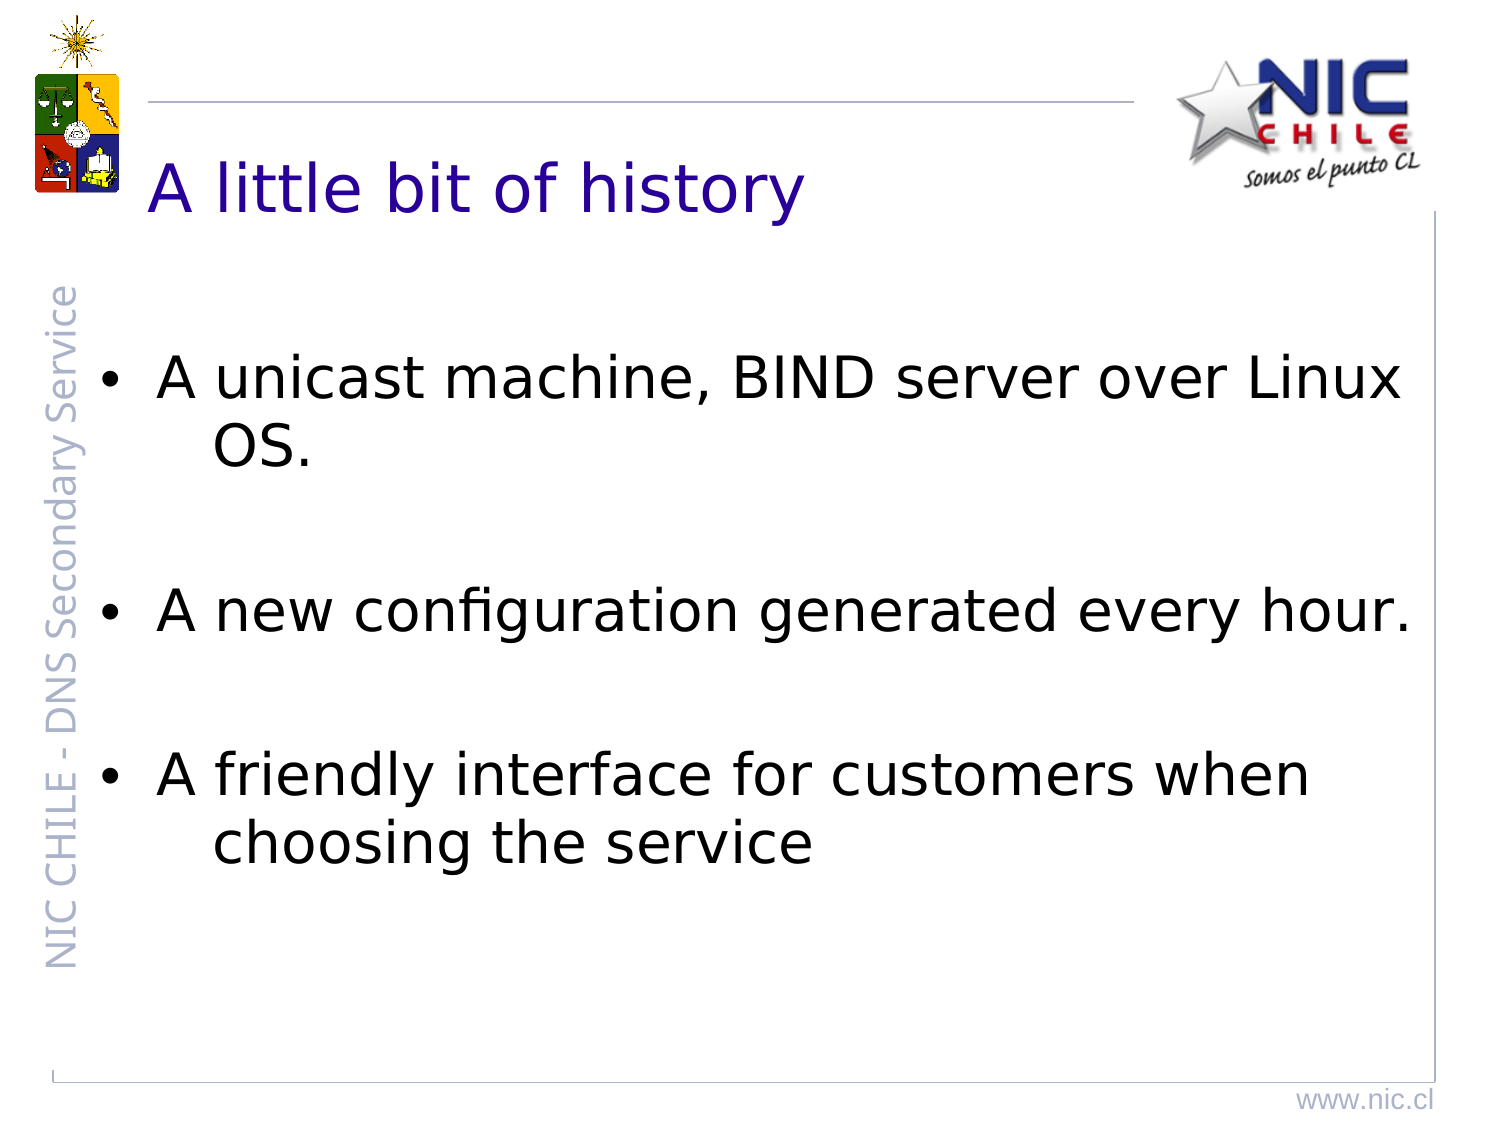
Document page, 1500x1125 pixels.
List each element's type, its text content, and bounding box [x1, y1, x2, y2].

picture [30, 9, 124, 199]
list A unicast machine, BIND server over Linux OS. A new configuration generated every hour. A friendly interface for customers when choosing the service [100, 262, 1426, 1006]
title A little bit of history [147, 113, 1353, 262]
picture [1134, 37, 1463, 211]
